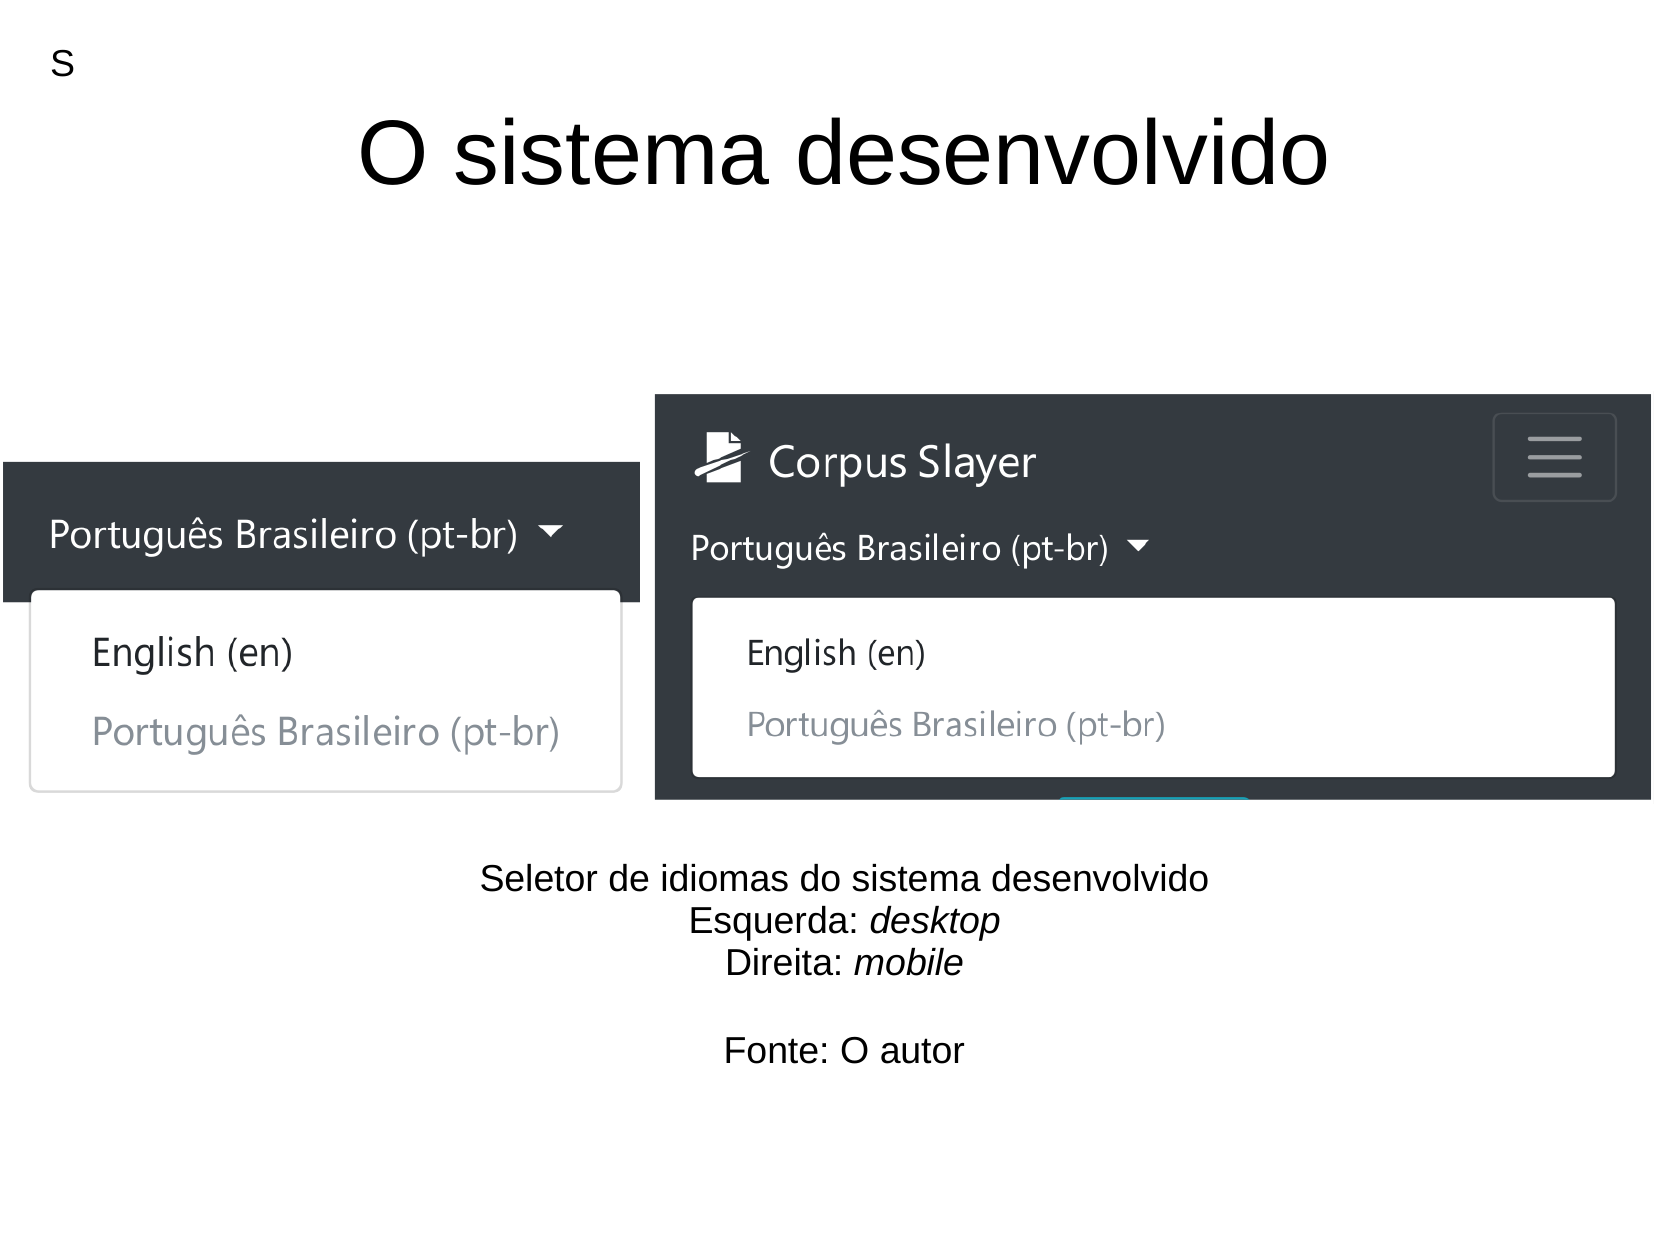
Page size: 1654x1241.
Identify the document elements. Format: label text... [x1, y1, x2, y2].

title O sistema desenvolvido [82, 49, 1571, 257]
text_box Fonte: O autor [248, 1021, 1441, 1079]
picture [0, 391, 1654, 804]
text_box S [35, 35, 91, 93]
text_box Seletor de idiomas do sistema desenvolvido Esquerda: desktop Direita: mobile [248, 850, 1441, 992]
